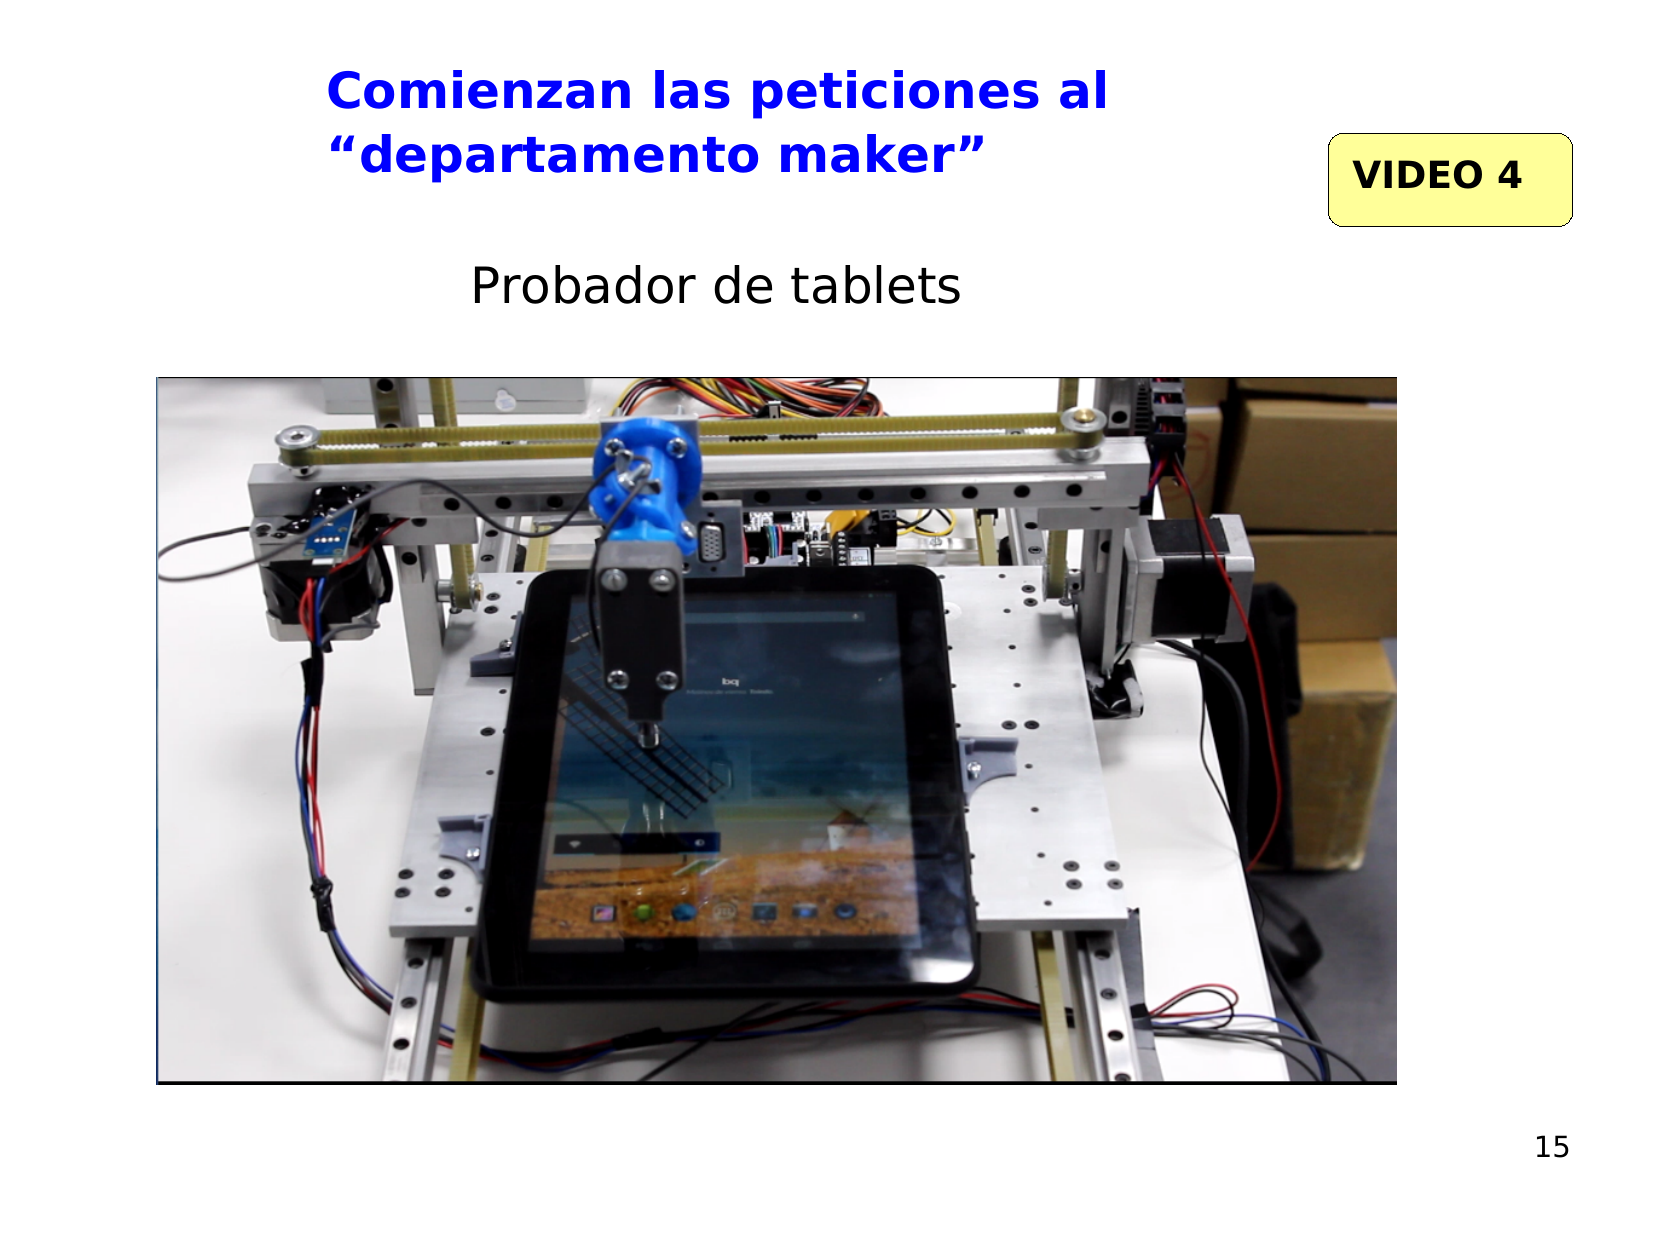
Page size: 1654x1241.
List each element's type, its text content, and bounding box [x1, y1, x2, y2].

picture [156, 377, 1397, 1085]
text_box [1328, 133, 1573, 146]
text_box Comienzan las peticiones al “departamento maker” [311, 54, 1126, 193]
text_box VIDEO 4 [1324, 146, 1573, 210]
text_box [1328, 210, 1573, 227]
text_box Probador de tablets [455, 249, 1068, 323]
